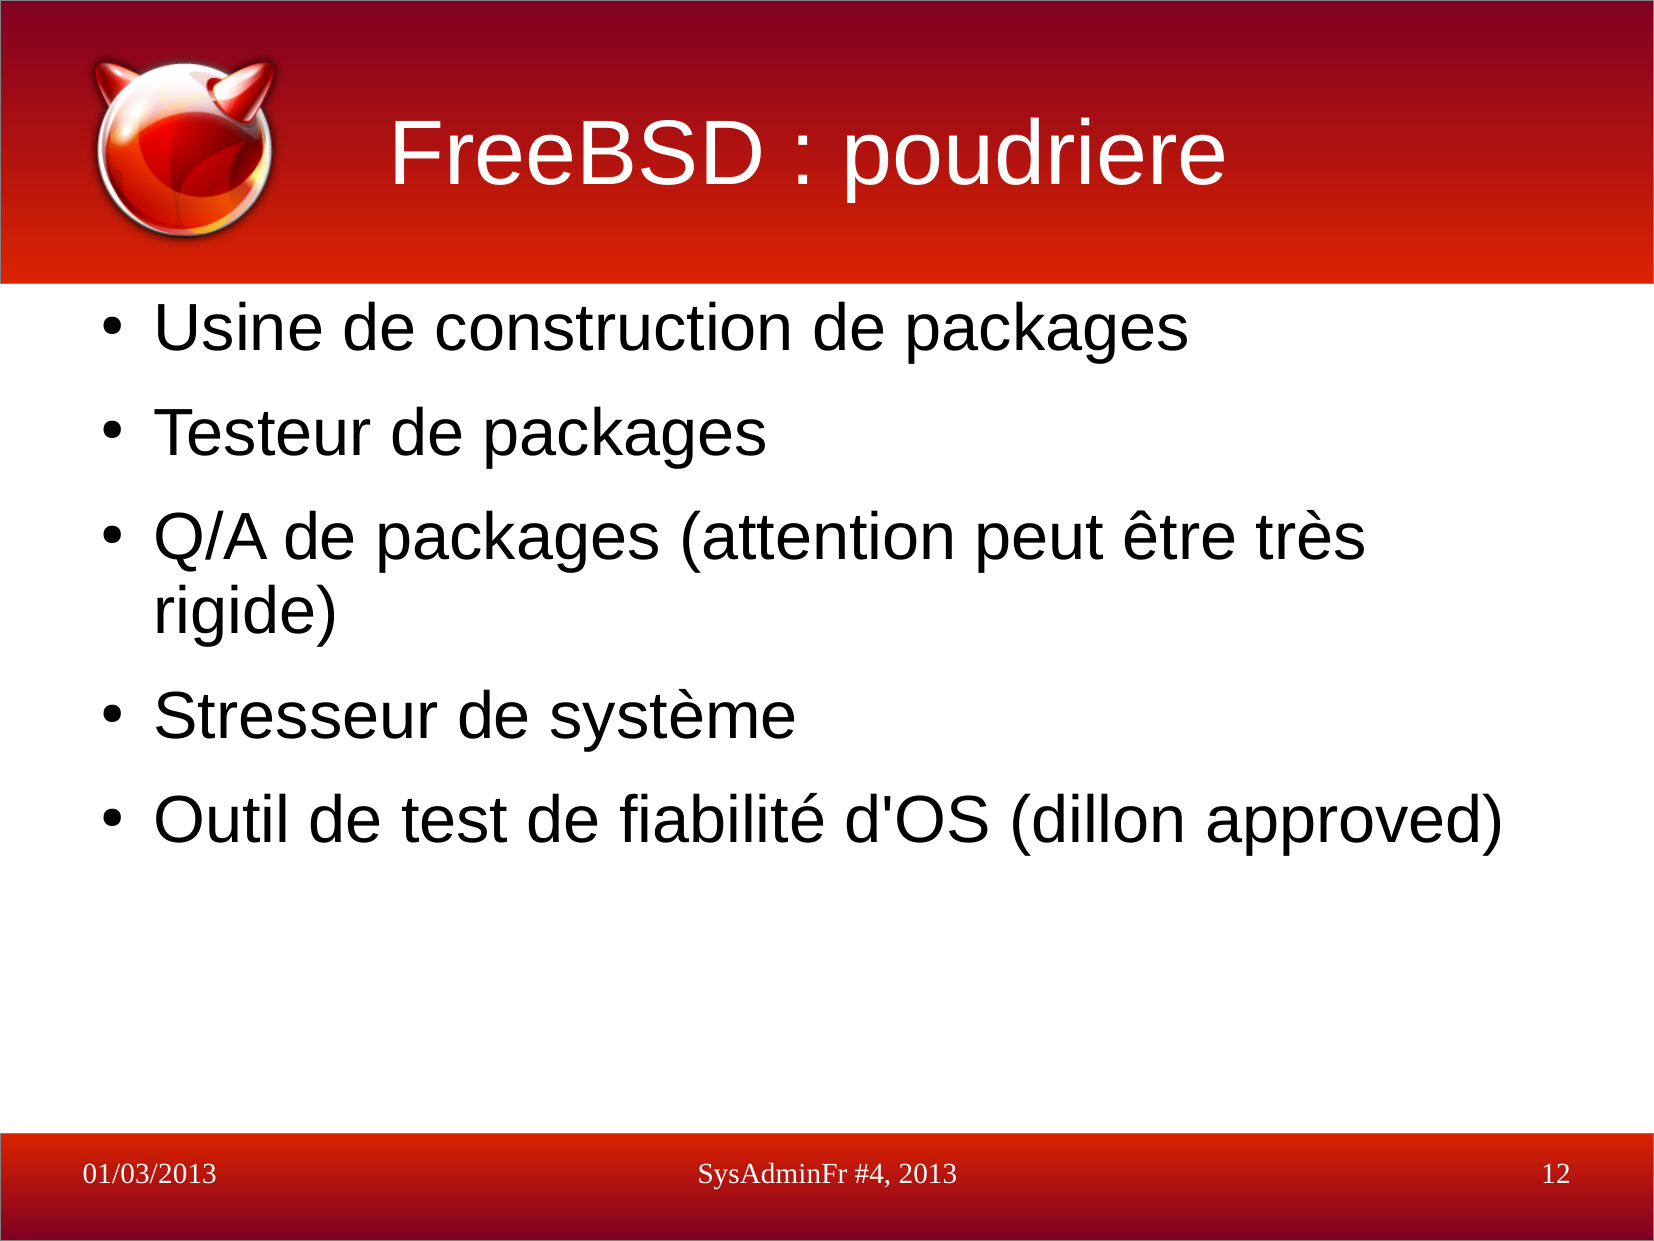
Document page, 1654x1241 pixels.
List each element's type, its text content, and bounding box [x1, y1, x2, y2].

title FreeBSD : poudriere [82, 49, 1536, 257]
list Usine de construction de packages Testeur de packages Q/A de packages (attention peut être très rigide) Stresseur de système Outil de test de fiabilité d'OS (dillon approved) [82, 290, 1538, 1010]
